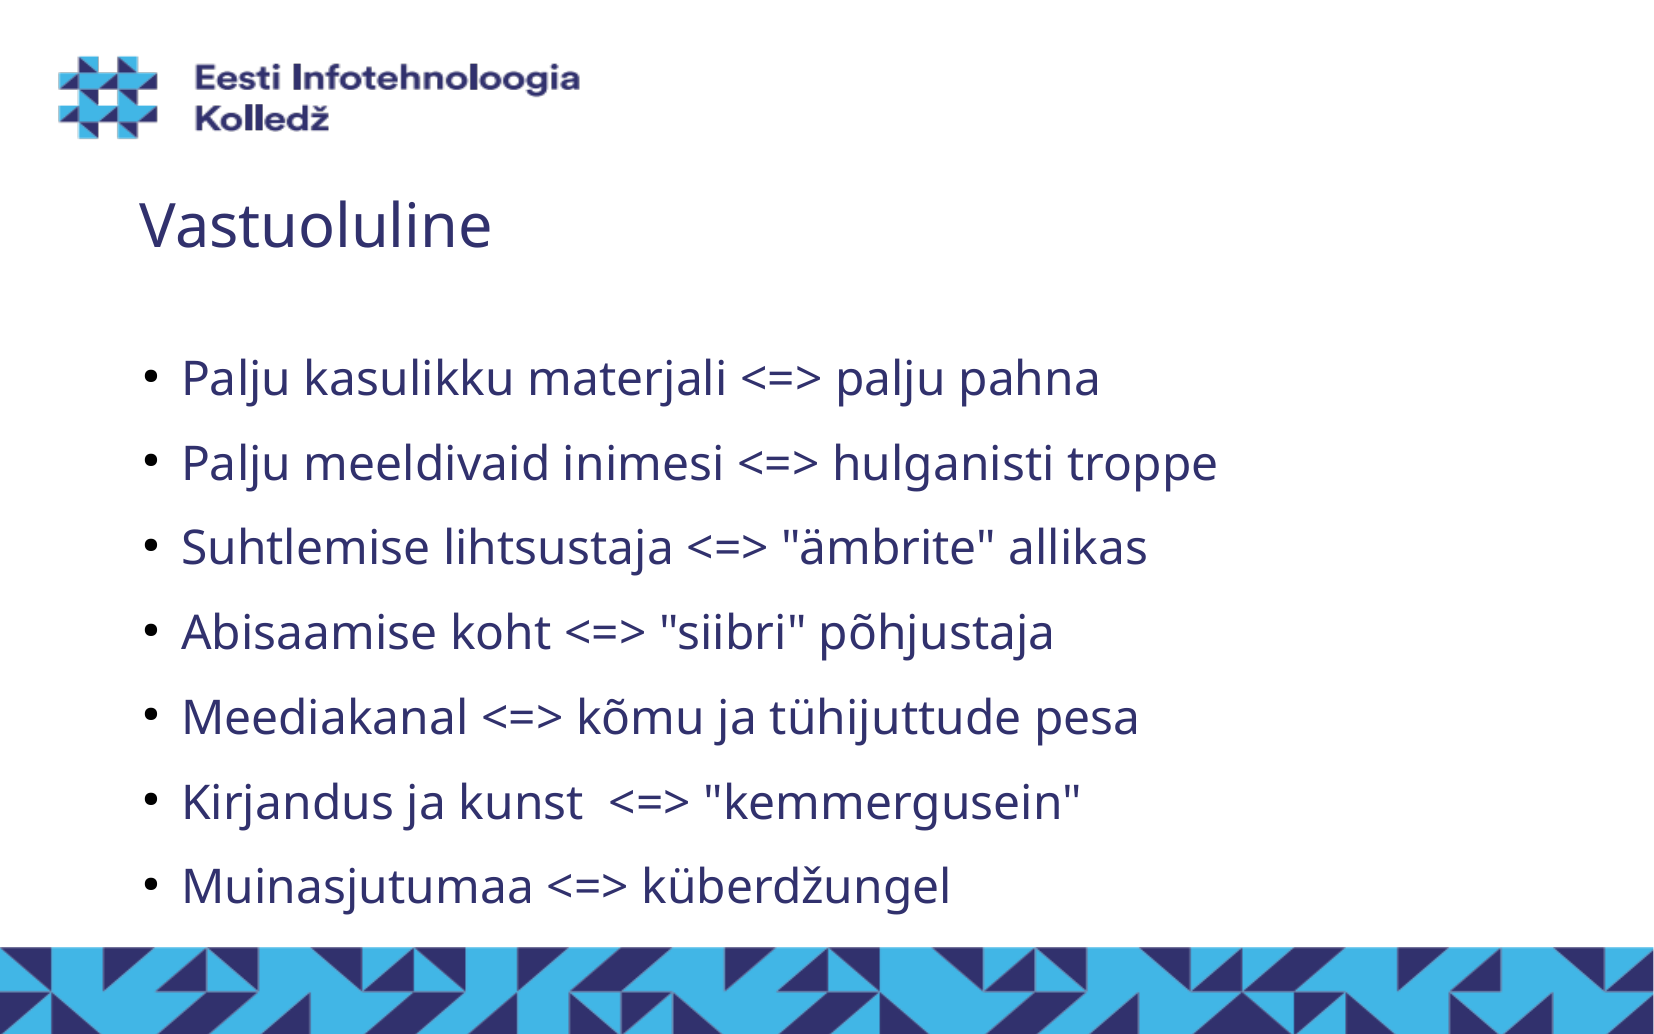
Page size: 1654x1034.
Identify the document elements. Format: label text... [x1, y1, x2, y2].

list Palju kasulikku materjali <=> palju pahna Palju meeldivaid inimesi <=> hulganisti troppe Suhtlemise lihtsustaja <=> "ämbrite" allikas Abisaamise koht <=> "siibri" põhjustaja Meediakanal <=> kõmu ja tühijuttude pesa Kirjandus ja kunst <=> "kemmergusein" Muinasjutumaa <=> küberdžungel [129, 344, 1548, 926]
title Vastuoluline [139, 137, 1548, 310]
